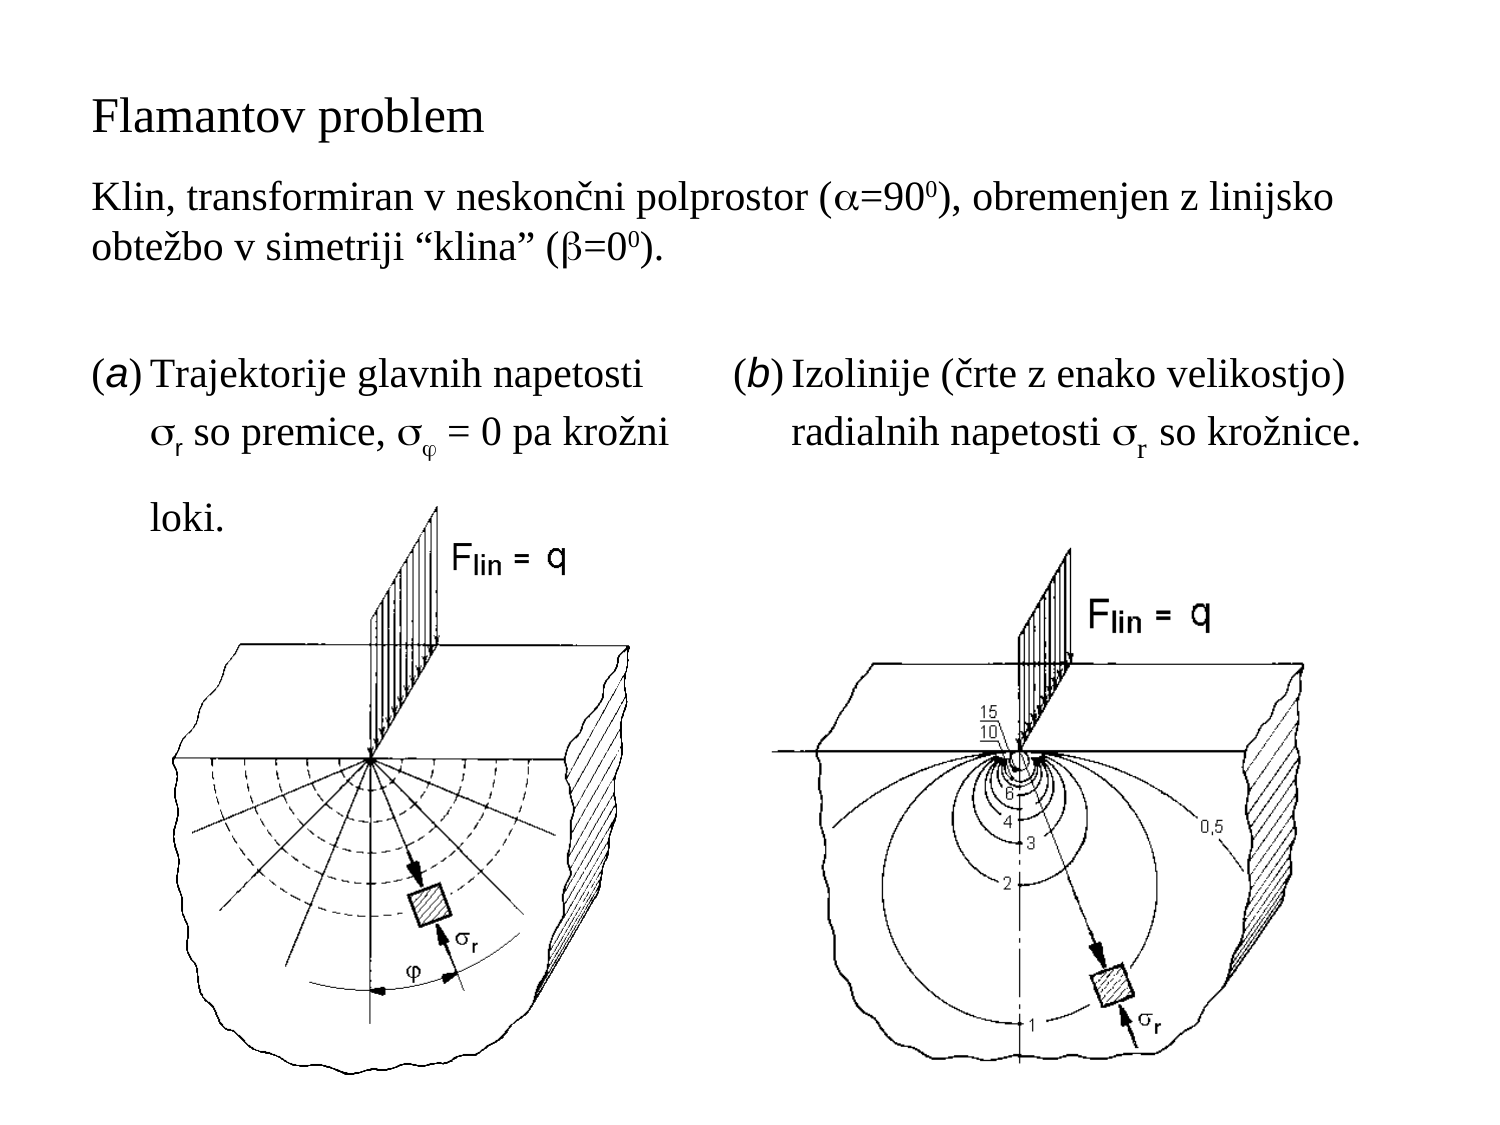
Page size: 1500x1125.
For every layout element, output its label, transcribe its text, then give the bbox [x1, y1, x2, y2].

text_box (a) Trajektorije glavnih napetosti (b) Izolinije (črte z enako velikostjo) r so premice,  = 0 pa krožni radialnih napetosti r so krožnice. loki. [76, 337, 1436, 548]
picture [171, 548, 631, 1082]
text_box Flamantov problem Klin, transformiran v neskončni polprostor (=900), obremenjen z linijsko obtežbo v simetriji “klina” (=00). [76, 74, 1436, 277]
picture [714, 548, 1329, 1125]
